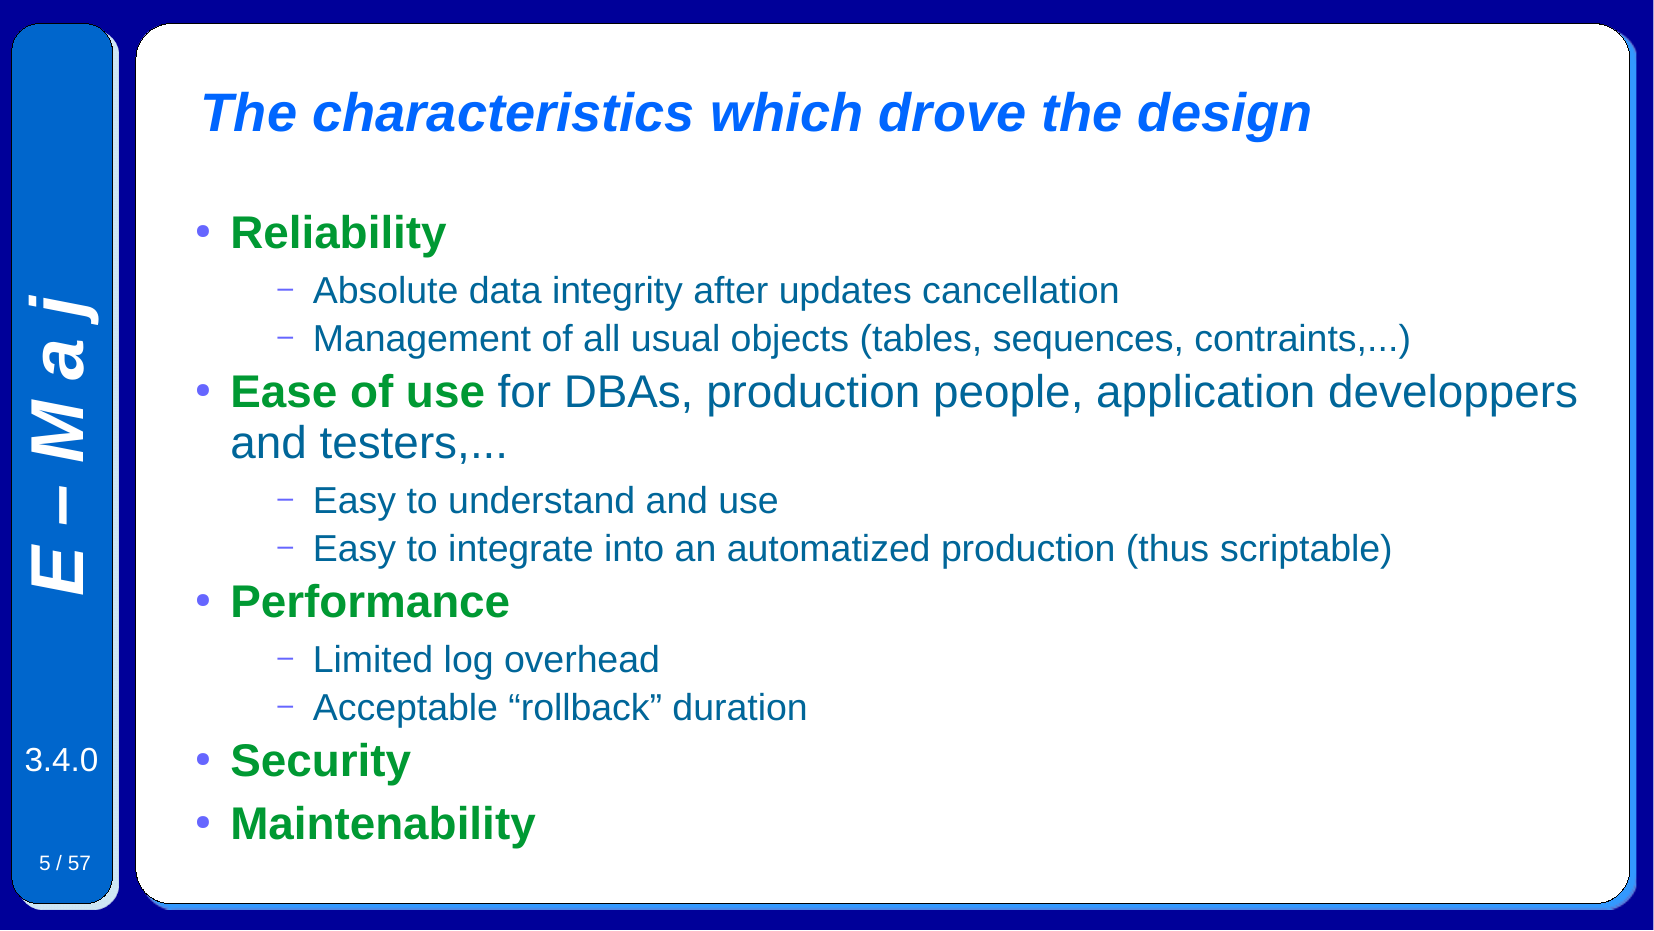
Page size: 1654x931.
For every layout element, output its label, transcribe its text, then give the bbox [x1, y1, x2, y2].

title The characteristics which drove the design [200, 34, 1575, 191]
list Reliability Absolute data integrity after updates cancellation Management of all usual objects (tables, sequences, contraints,...) Ease of use for DBAs, production people, application developpers and testers,... Easy to understand and use Easy to integrate into an automatized production (thus scriptable) Performance Limited log overhead Acceptable “rollback” duration Security Maintenability [177, 206, 1587, 849]
